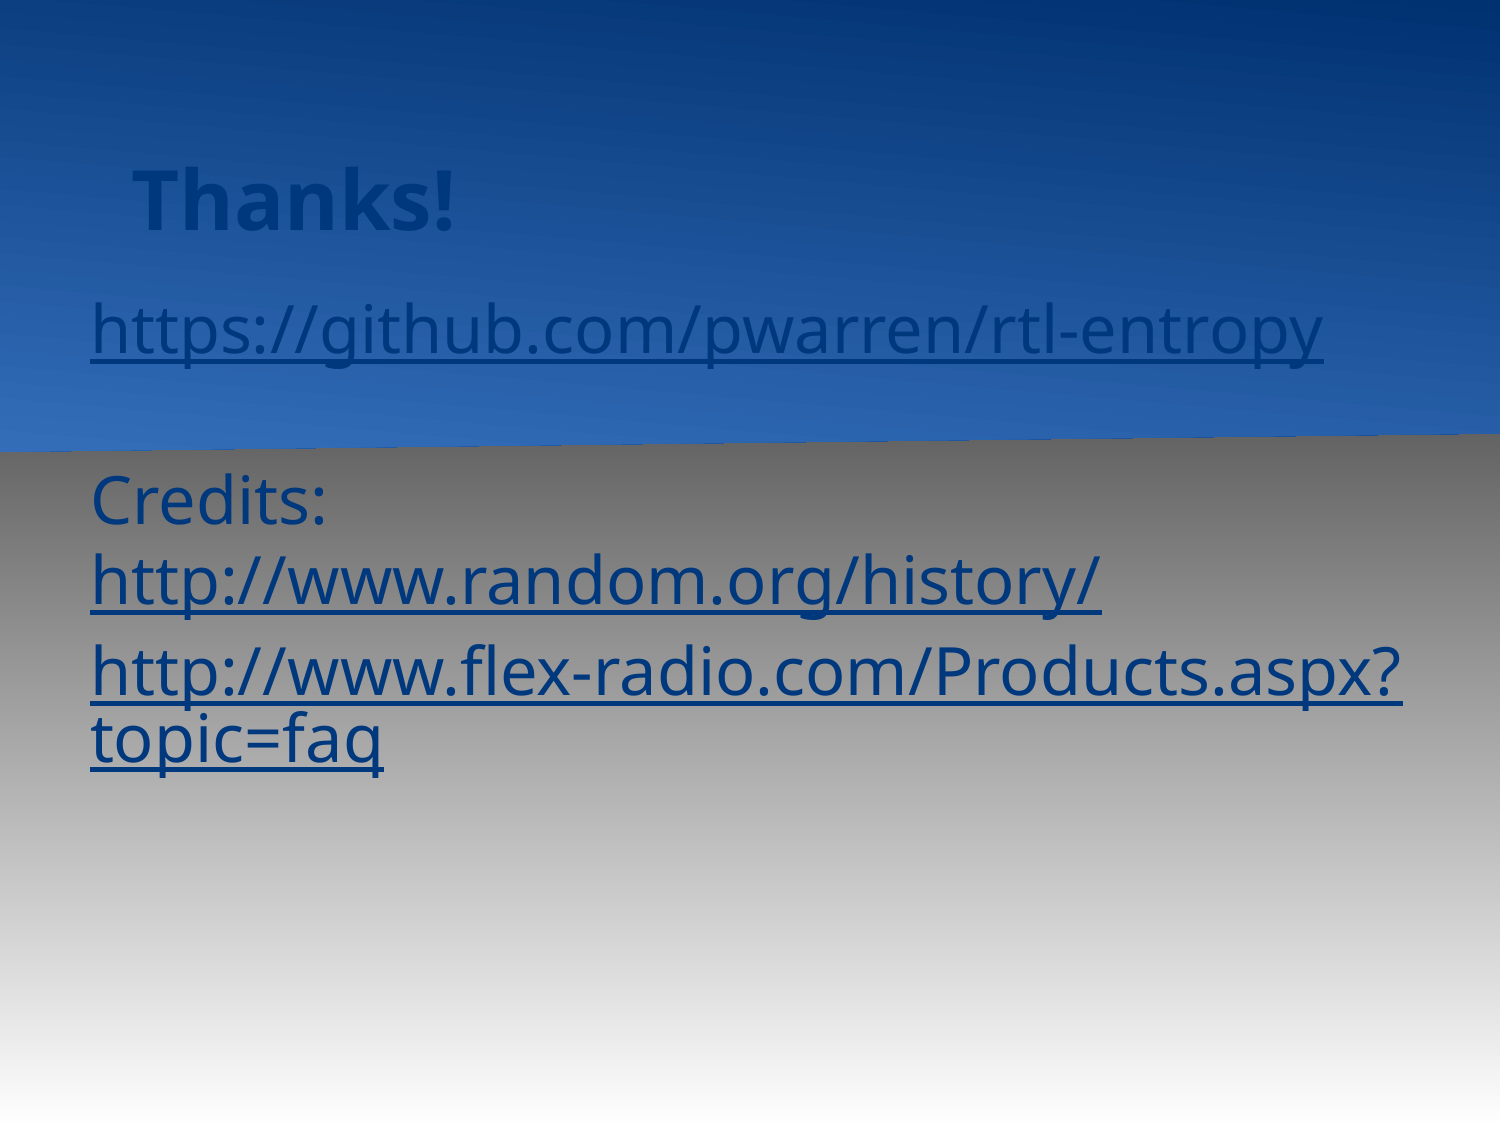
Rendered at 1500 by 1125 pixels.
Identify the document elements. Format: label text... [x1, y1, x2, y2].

list https://github.com/pwarren/rtl-entropy Credits: http://www.random.org/history/ http://www.flex-radio.com/Products.aspx?topic=faq [75, 272, 1425, 1067]
title Thanks! [75, 45, 1425, 263]
